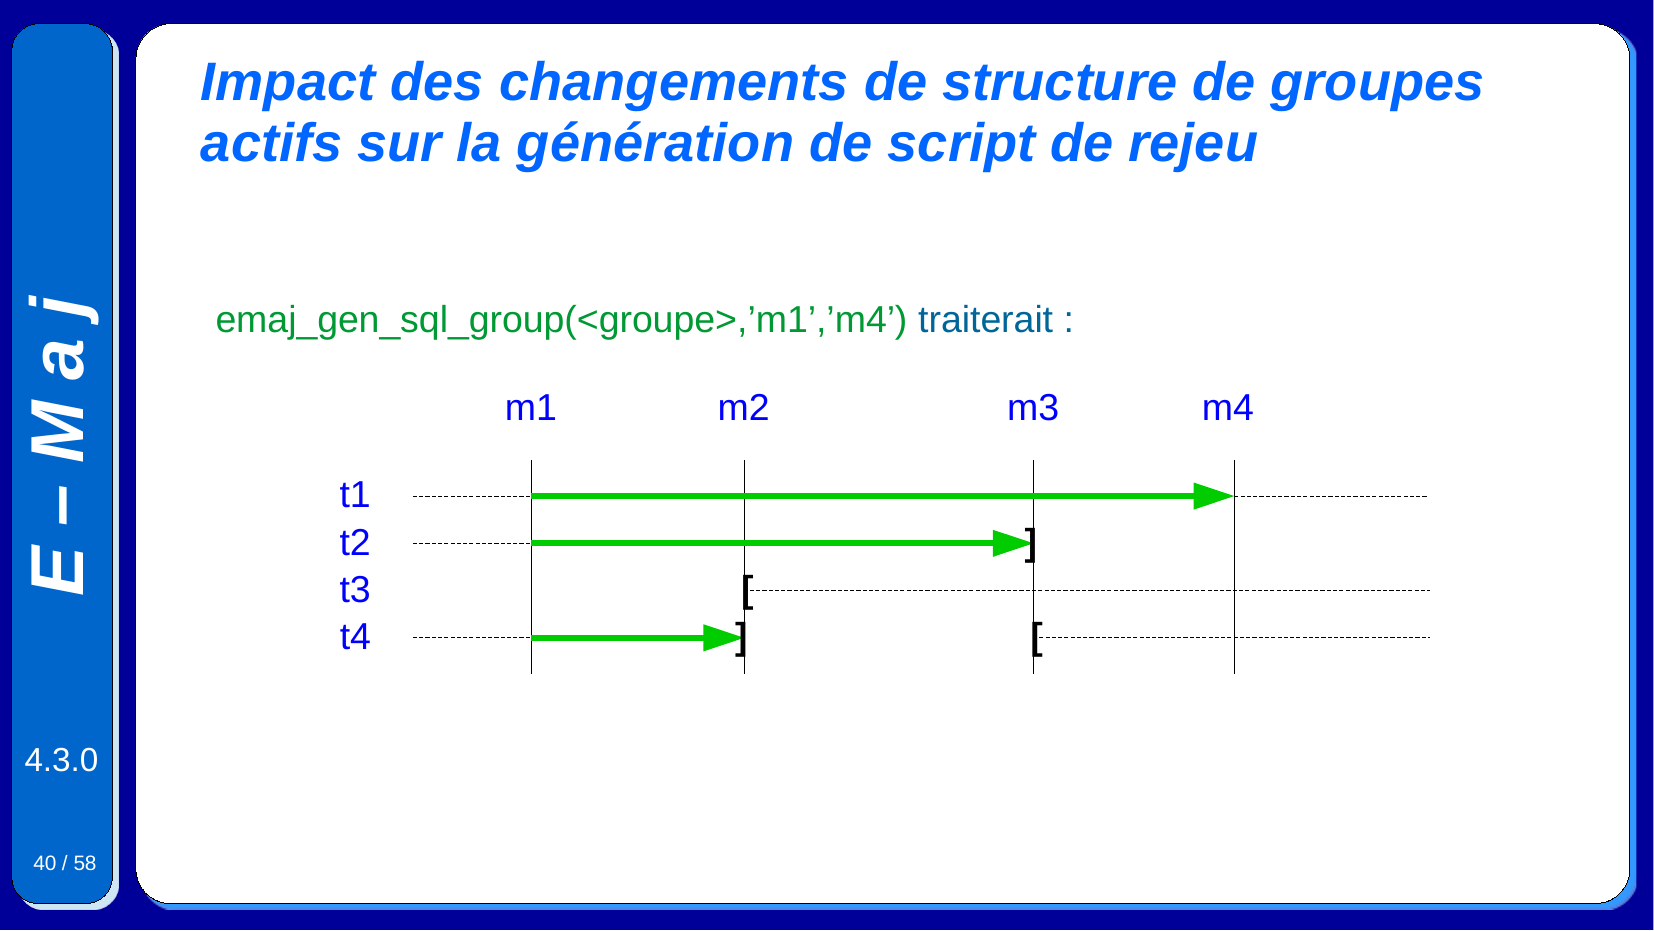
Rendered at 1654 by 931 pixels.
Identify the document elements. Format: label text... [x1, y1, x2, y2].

text_box m4 [1187, 379, 1269, 436]
title Impact des changements de structure de groupes actifs sur la génération de script de rejeu [200, 34, 1575, 191]
text_box t4 [324, 608, 386, 666]
text_box m2 [702, 379, 785, 436]
text_box [ [1015, 608, 1058, 666]
text_box [ [726, 561, 769, 618]
text_box t2 [324, 513, 386, 561]
text_box emaj_gen_sql_group(<groupe>,’m1’,’m4’) traiterait : [200, 291, 1090, 349]
text_box t3 [324, 561, 386, 608]
text_box ] [720, 608, 763, 666]
text_box m3 [992, 379, 1074, 436]
text_box t1 [324, 466, 386, 513]
text_box m1 [490, 379, 572, 436]
text_box ] [1009, 513, 1053, 571]
